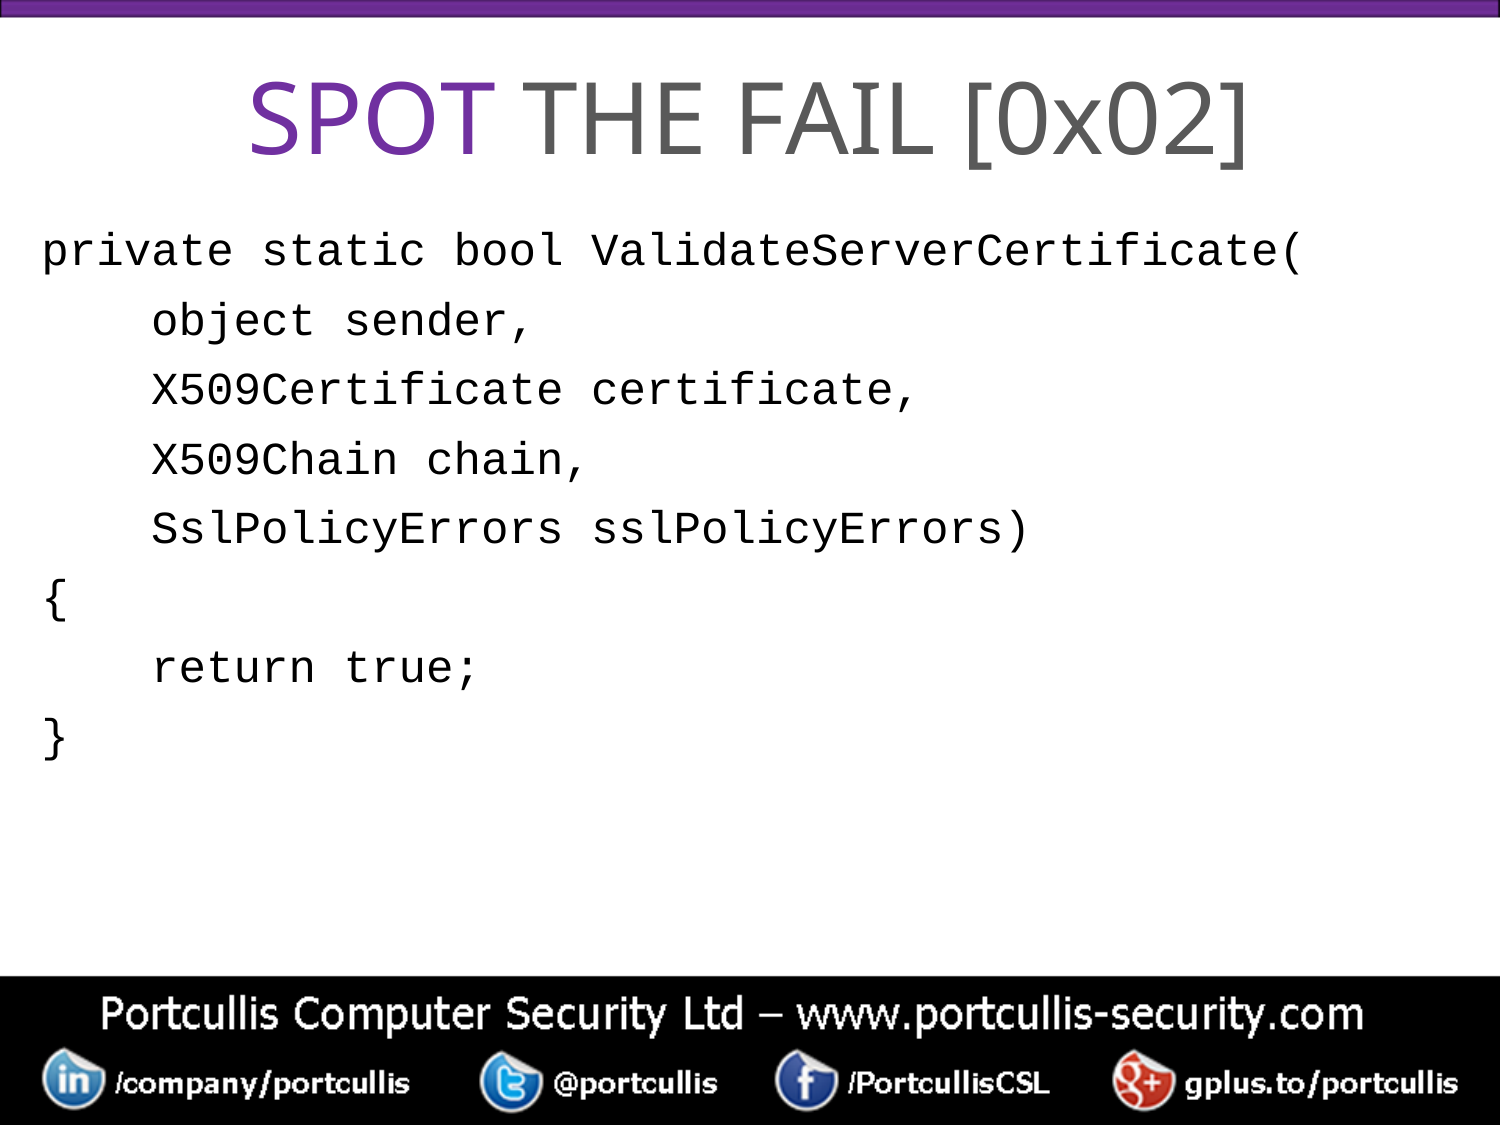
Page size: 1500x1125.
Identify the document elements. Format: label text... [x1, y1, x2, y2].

title SPOT THE FAIL [0x02] [0, 42, 1500, 202]
list private static bool ValidateServerCertificate( object sender, X509Certificate certificate, X509Chain chain, SslPolicyErrors sslPolicyErrors) { return true; } [41, 219, 1428, 965]
picture [0, 0, 1500, 42]
picture [0, 202, 1500, 1125]
